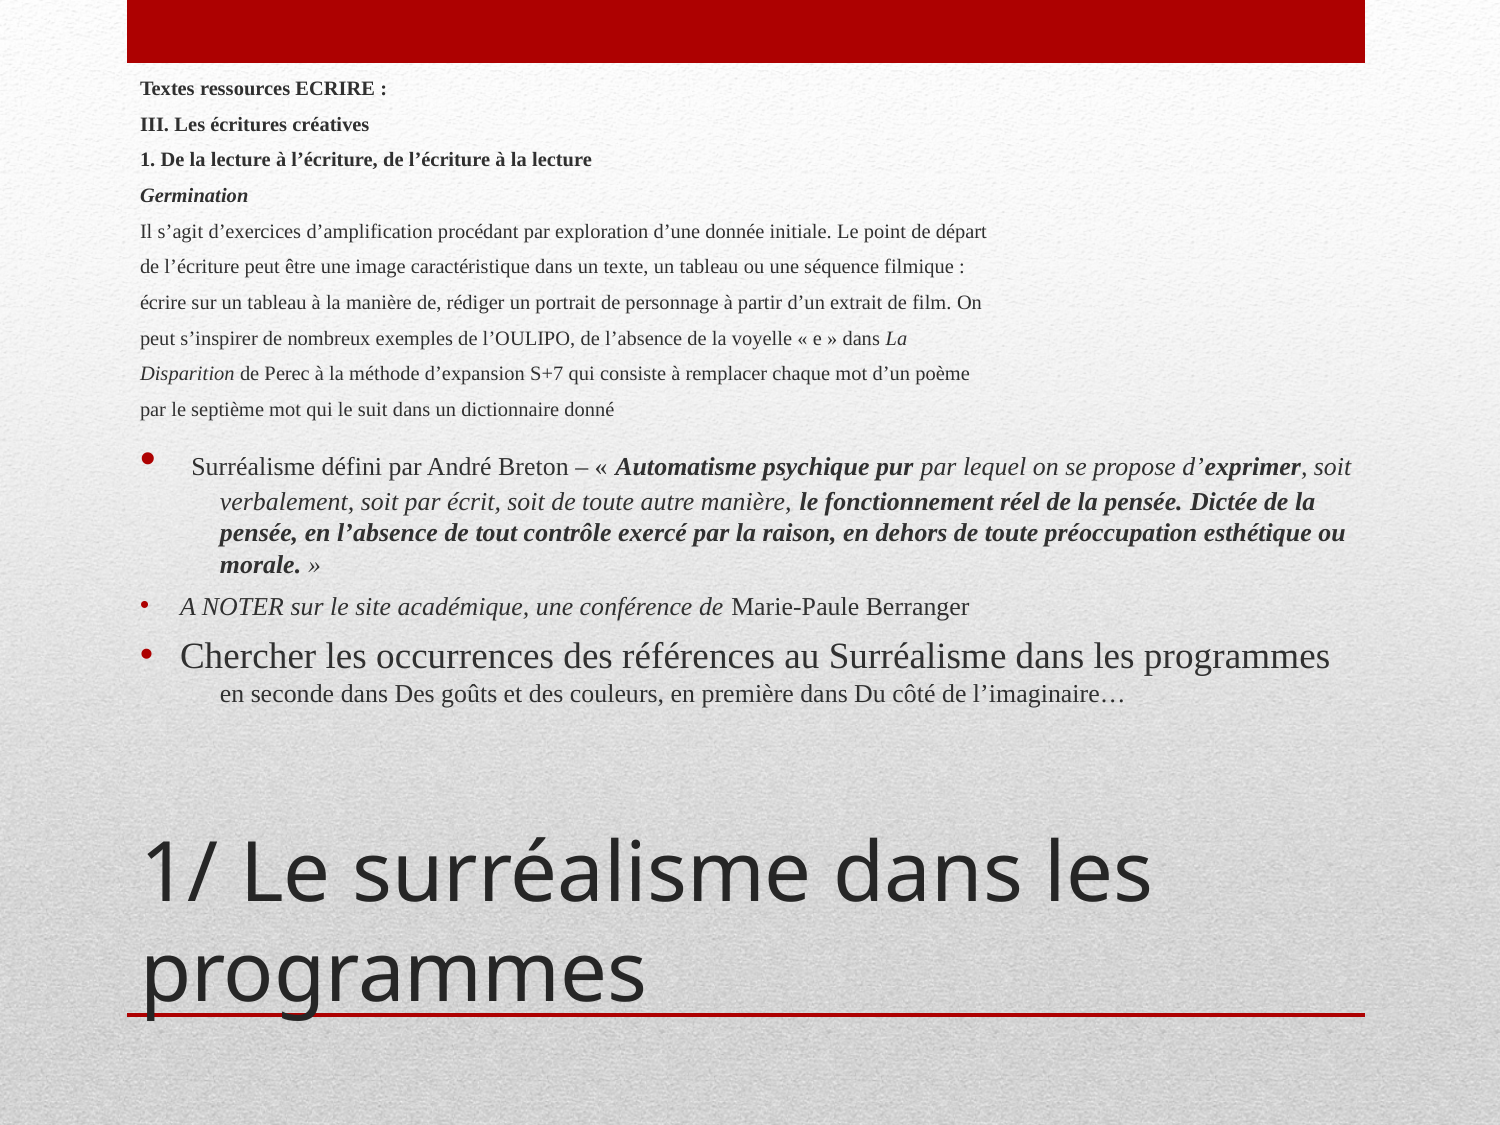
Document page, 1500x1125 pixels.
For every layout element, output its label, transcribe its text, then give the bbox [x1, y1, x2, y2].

list Textes ressources ECRIRE : III. Les écritures créatives 1. De la lecture à l’écriture, de l’écriture à la lecture Germination Il s’agit d’exercices d’amplification procédant par exploration d’une donnée initiale. Le point de départ de l’écriture peut être une image caractéristique dans un texte, un tableau ou une séquence filmique : écrire sur un tableau à la manière de, rédiger un portrait de personnage à partir d’un extrait de film. On peut s’inspirer de nombreux exemples de l’OULIPO, de l’absence de la voyelle « e » dans La Disparition de Perec à la méthode d’expansion S+7 qui consiste à remplacer chaque mot d’un poème par le septième mot qui le suit dans un dictionnaire donné Surréalisme défini par André Breton – « Automatisme psychique pur par lequel on se propose d’exprimer, soit verbalement, soit par écrit, soit de toute autre manière, le fonctionnement réel de la pensée. Dictée de la pensée, en l’absence de tout contrôle exercé par la raison, en dehors de toute préoccupation esthétique ou morale. » A NOTER sur le site académique, une conférence de Marie-Paule Berranger Chercher les occurrences des références au Surréalisme dans les programmes en seconde dans Des goûts et des couleurs, en première dans Du côté de l’imaginaire… [125, 30, 1377, 717]
title 1/ Le surréalisme dans les programmes [125, 810, 1412, 1013]
